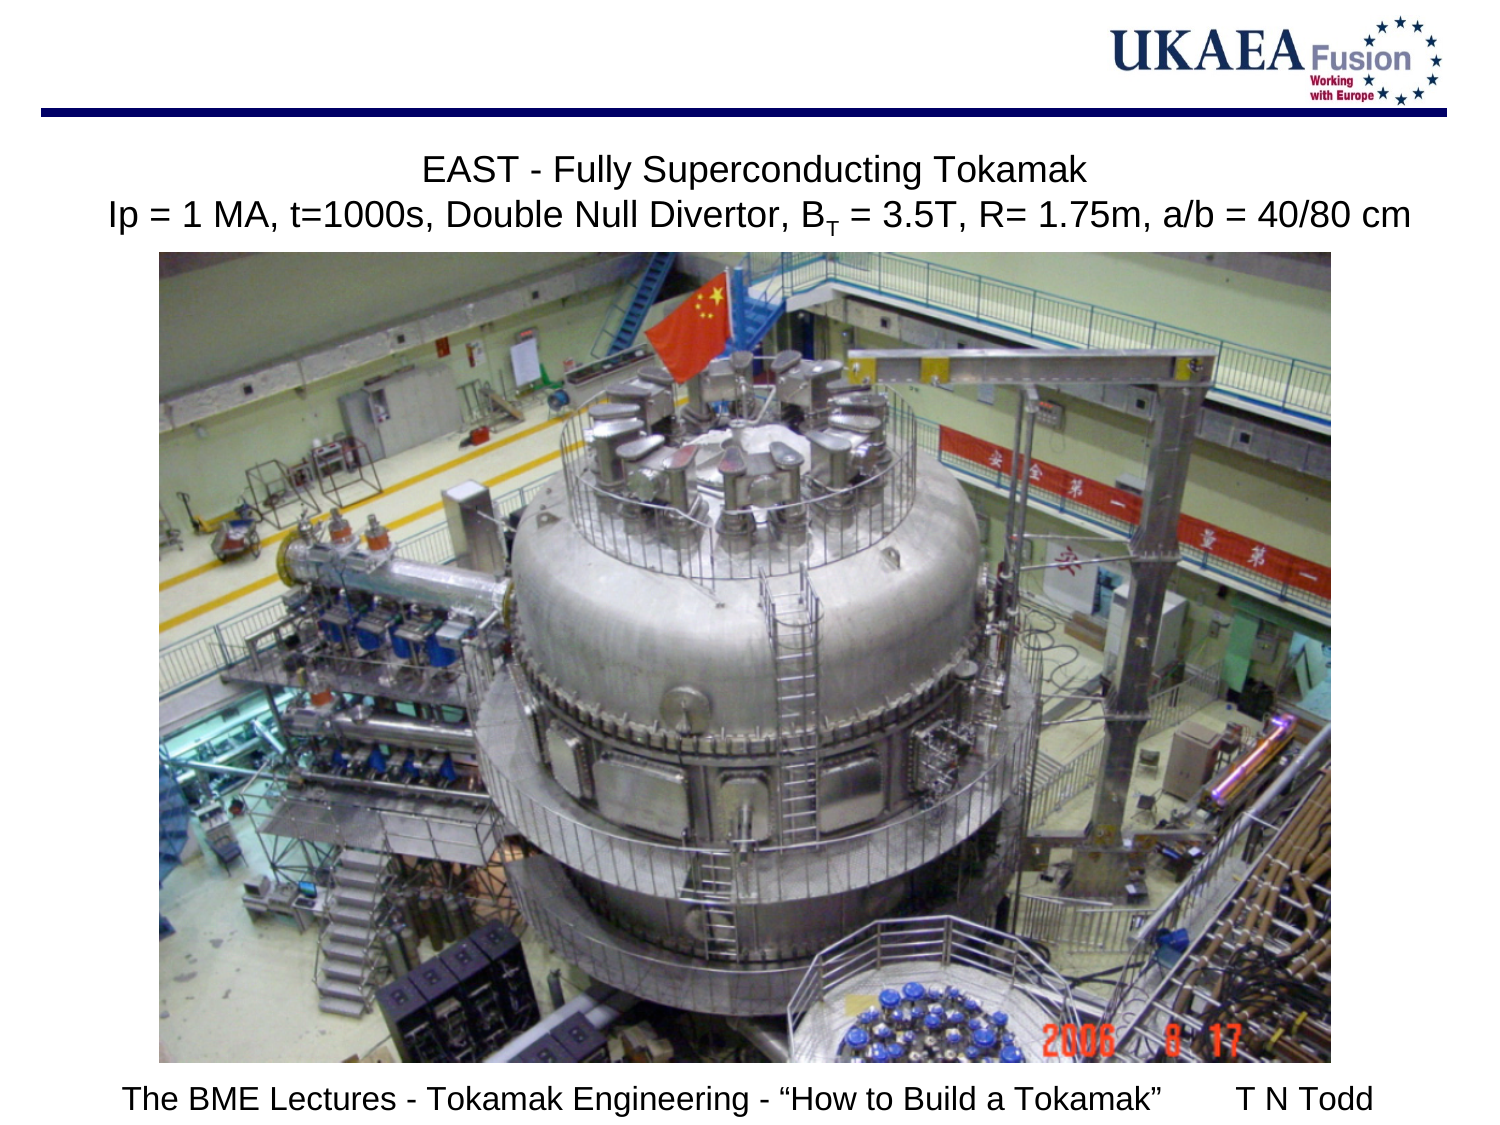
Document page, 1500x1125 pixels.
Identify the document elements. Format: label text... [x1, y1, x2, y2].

picture [1107, 15, 1443, 106]
text_box EAST - Fully Superconducting Tokamak Ip = 1 MA, t=1000s, Double Null Divertor, BT = 3.5T, R= 1.75m, a/b = 40/80 cm [65, 137, 1444, 249]
picture [159, 252, 1331, 1063]
